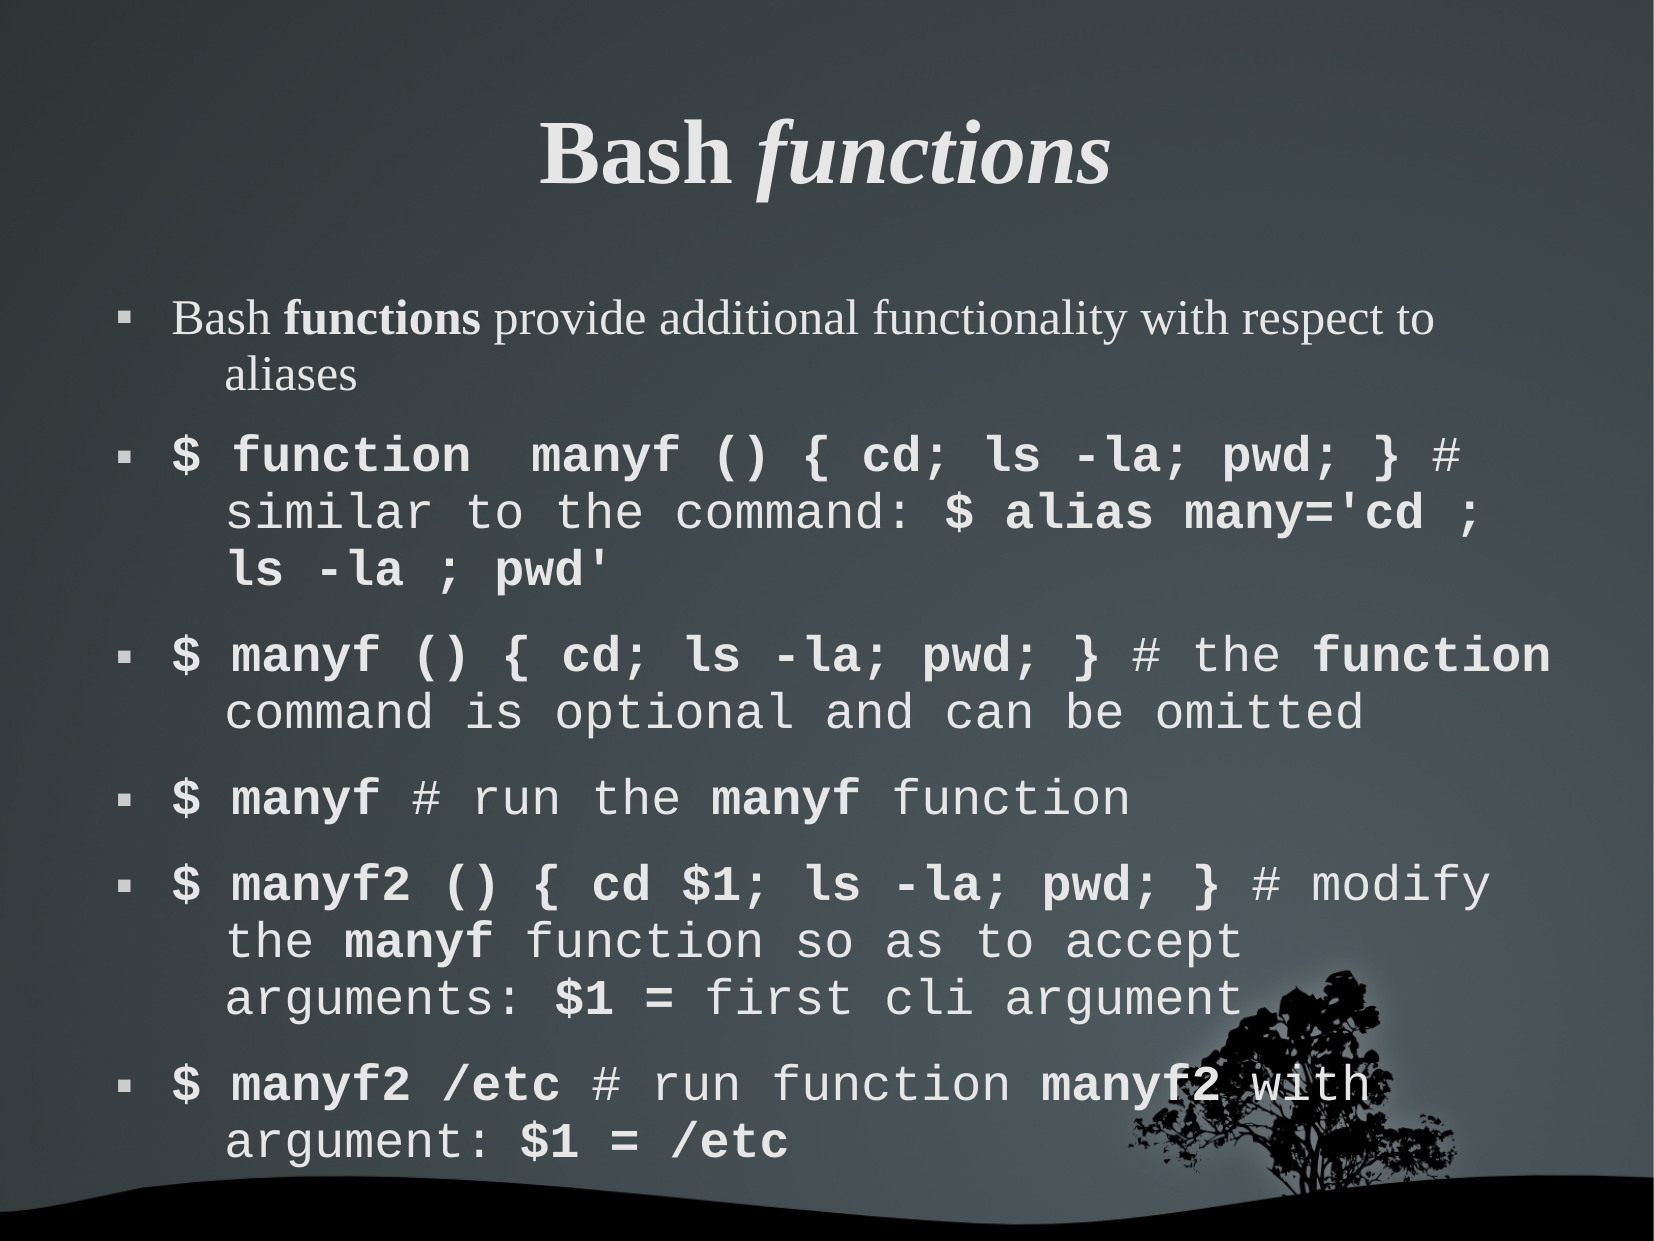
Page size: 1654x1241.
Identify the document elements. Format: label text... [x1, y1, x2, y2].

title Bash functions [82, 49, 1571, 257]
list Bash functions provide additional functionality with respect to aliases $ function manyf () { cd; ls -la; pwd; } # similar to the command: $ alias many='cd ; ls -la ; pwd' $ manyf () { cd; ls -la; pwd; } # the function command is optional and can be omitted $ manyf # run the manyf function $ manyf2 () { cd $1; ls -la; pwd; } # modify the manyf function so as to accept arguments: $1 = first cli argument $ manyf2 /etc # run function manyf2 with argument: $1 = /etc [82, 290, 1571, 1212]
picture [0, 0, 1654, 1241]
